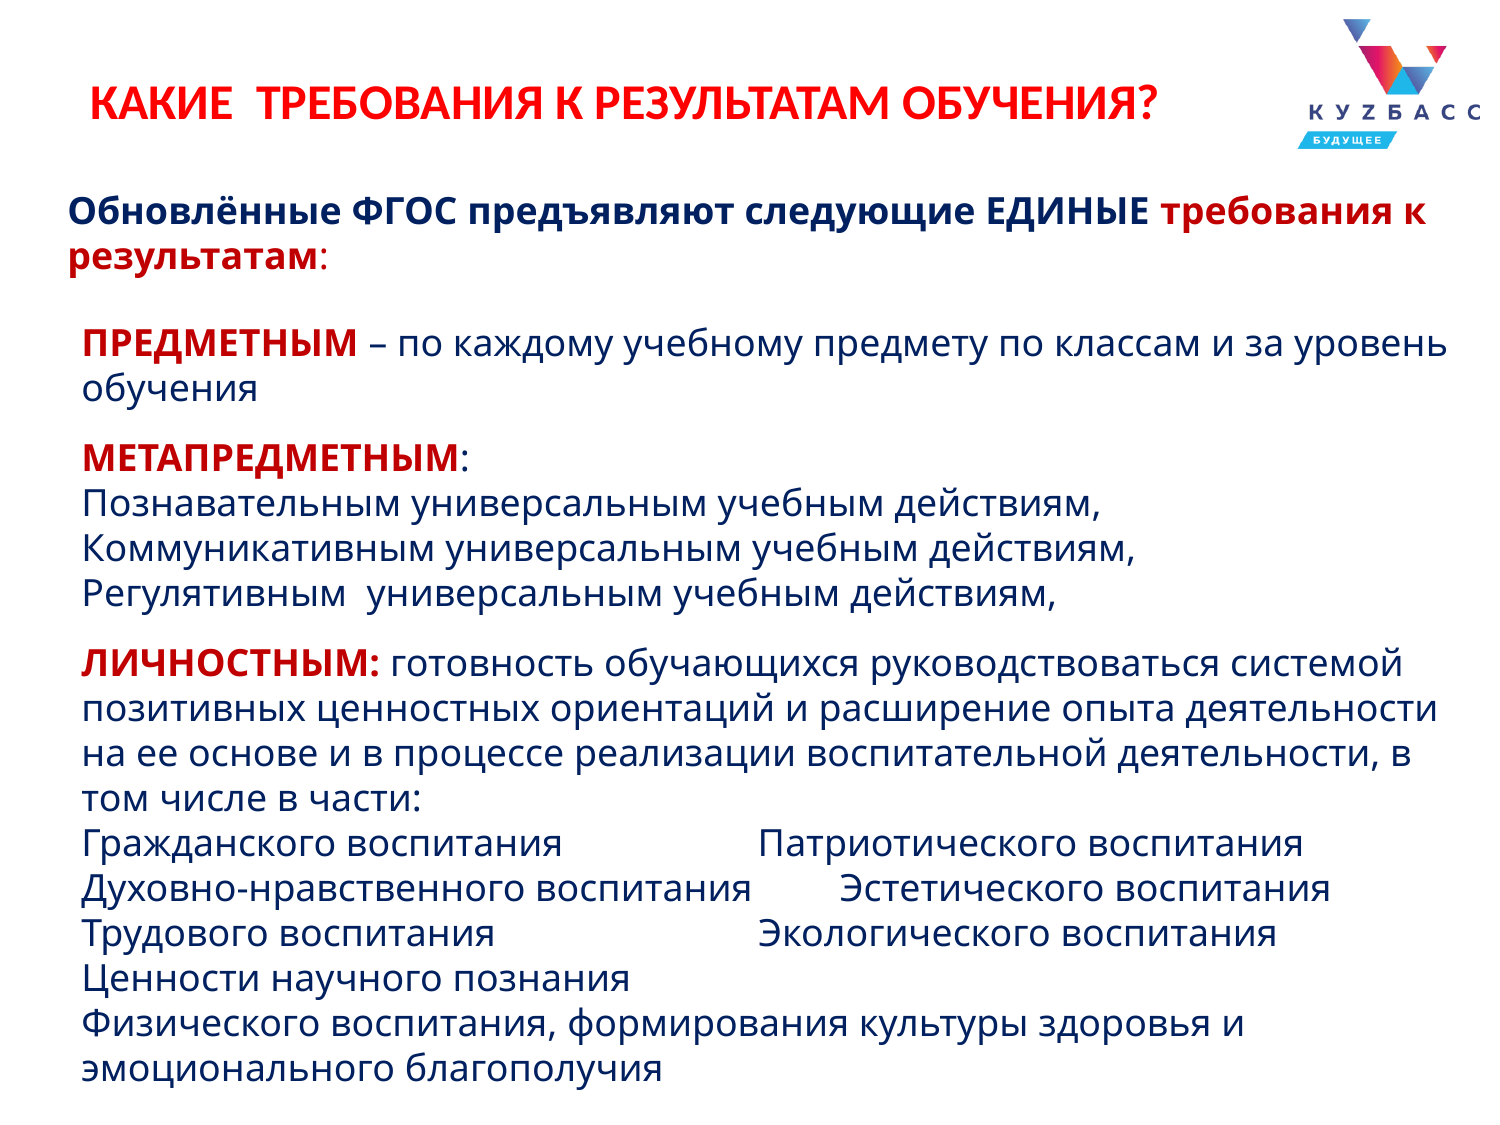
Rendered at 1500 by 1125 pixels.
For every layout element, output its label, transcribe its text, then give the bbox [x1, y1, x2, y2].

text_box Обновлённые ФГОС предъявляют следующие ЕДИНЫЕ требования к результатам: [52, 179, 1448, 286]
title КАКИЕ ТРЕБОВАНИЯ К РЕЗУЛЬТАТАМ ОБУЧЕНИЯ? [75, 45, 1258, 155]
text_box ПРЕДМЕТНЫМ – по каждому учебному предмету по классам и за уровень обучения МЕТАПРЕДМЕТНЫМ: Познавательным универсальным учебным действиям, Коммуникативным универсальным учебным действиям, Регулятивным универсальным учебным действиям, ЛИЧНОСТНЫМ: готовность обучающихся руководствоваться системой позитивных ценностных ориентаций и расширение опыта деятельности на ее основе и в процессе реализации воспитательной деятельности, в том числе в части: Гражданского воспитания Патриотического воспитания Духовно-нравственного воспитания Эстетического воспитания Трудового воспитания Экологического воспитания Ценности научного познания Физического воспитания, формирования культуры здоровья и эмоционального благополучия [66, 310, 1477, 1104]
picture [1297, 19, 1480, 150]
